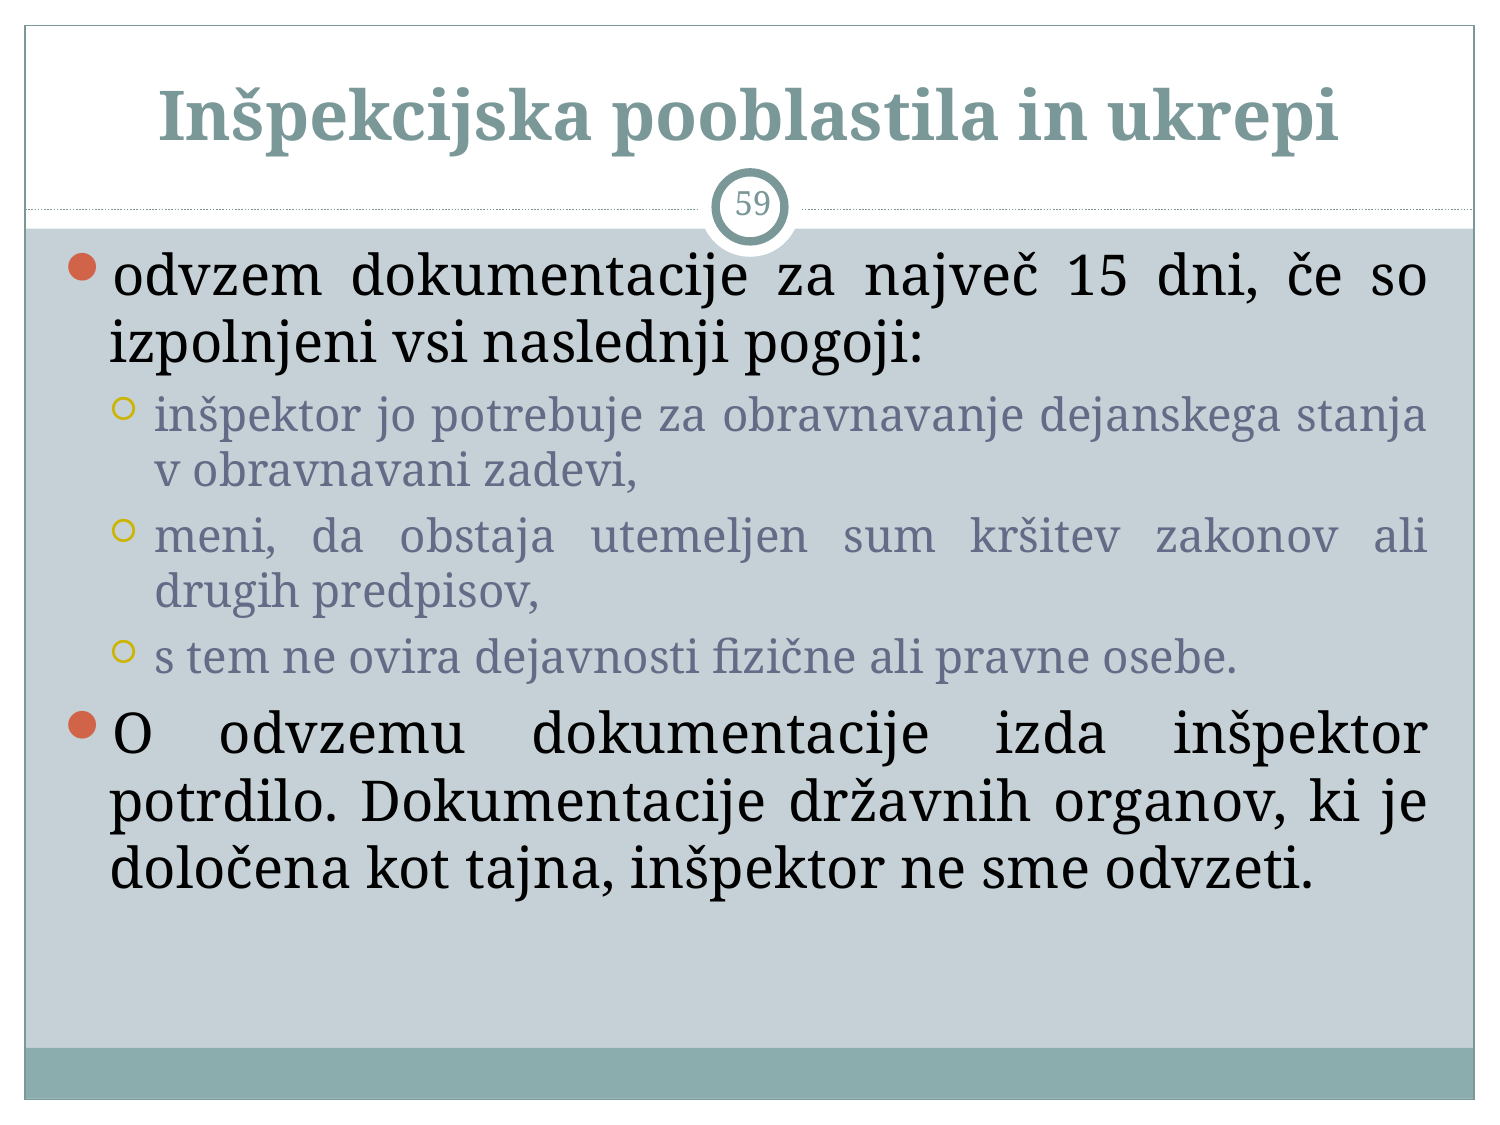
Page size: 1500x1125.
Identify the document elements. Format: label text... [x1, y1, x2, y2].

text_box <number> [715, 168, 791, 241]
list odvzem dokumentacije za največ 15 dni, če so izpolnjeni vsi naslednji pogoji: inšpektor jo potrebuje za obravnavanje dejanskega stanja v obravnavani zadevi, meni, da obstaja utemeljen sum kršitev zakonov ali drugih predpisov, s tem ne ovira dejavnosti fizične ali pravne osebe. O odvzemu dokumentacije izda inšpektor potrdilo. Dokumentacije državnih organov, ki je določena kot tajna, inšpektor ne sme odvzeti. [49, 231, 1445, 1001]
title Inšpekcijska pooblastila in ukrepi [49, 37, 1450, 162]
